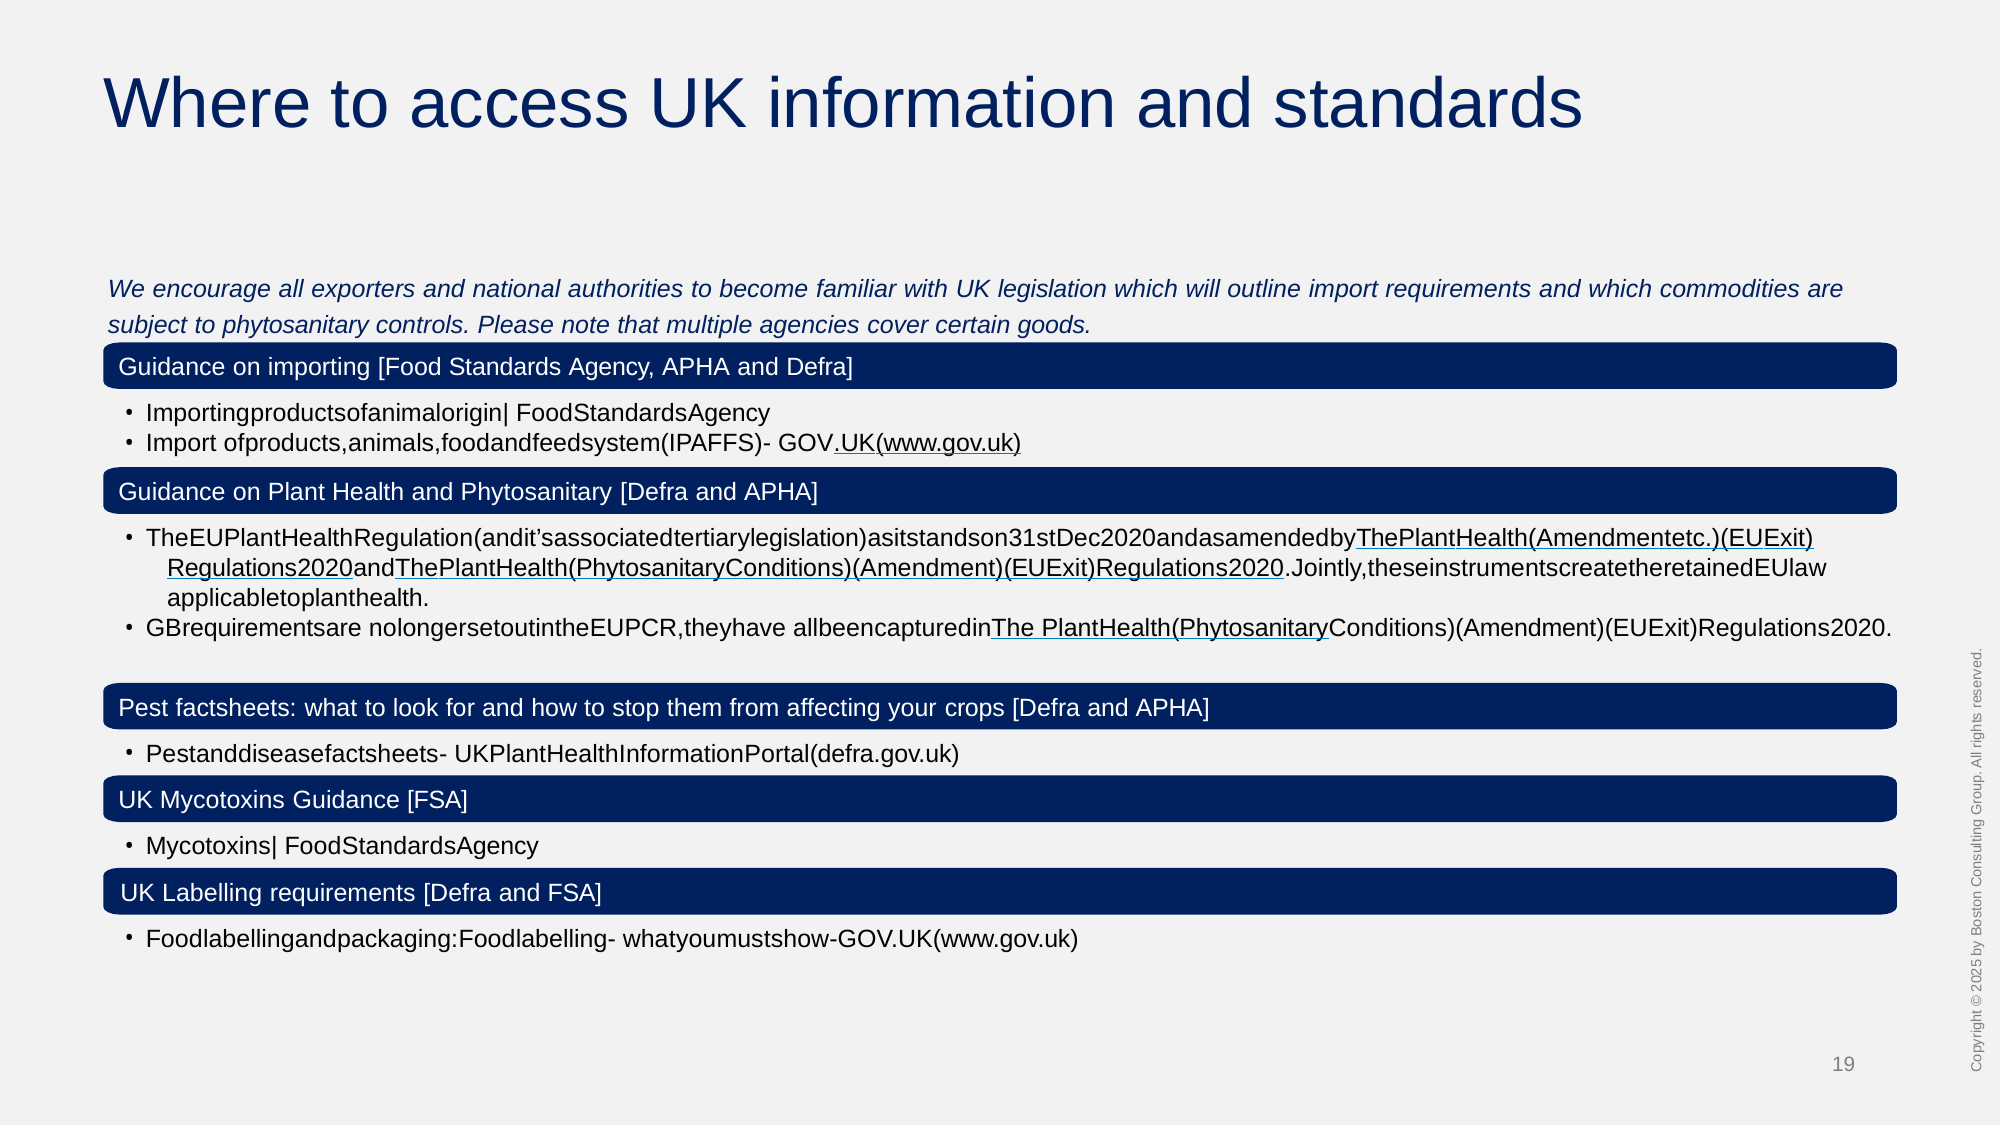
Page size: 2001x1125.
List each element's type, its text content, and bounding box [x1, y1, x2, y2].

text_box Pest and disease factsheets - UK Plant Health Information Portal (defra.gov.uk) [103, 737, 1897, 768]
text_box Pest factsheets: what to look for and how to stop them from affecting your crops [Defra and APHA] [103, 682, 1897, 730]
text_box We encourage all exporters and national authorities to become familiar with UK legislation which will outline import requirements and which commodities are subject to phytosanitary controls. Please note that multiple agencies cover certain goods. [103, 259, 1897, 335]
text_box Guidance on importing [Food Standards Agency, APHA and Defra] [103, 342, 1897, 389]
text_box UK Labelling requirements [Defra and FSA] [103, 867, 1897, 915]
text_box The EU Plant Health Regulation (and it’s associated tertiary legislation) as it stands on 31st Dec 2020 and as amended by The Plant Health (Amendment etc.) (EU Exit) Regulations 2020 and The Plant Health (Phytosanitary Conditions) (Amendment) (EU Exit) Regulations 2020. Jointly, these instruments create the retained EU law applicable to plant health. GB requirements are no longer set out in the EU PCR, they have all been captured in The Plant Health (Phytosanitary Conditions) (Amendment) (EU Exit) Regulations 2020. [103, 521, 1897, 676]
text_box Guidance on Plant Health and Phytosanitary [Defra and APHA] [103, 467, 1897, 514]
text_box Importing products of animal origin | Food Standards Agency Import of products, animals, food and feed system (IPAFFS) - GOV.UK (www.gov.uk) [103, 396, 1897, 460]
title Where to access UK information and standards [103, 55, 1897, 145]
text_box Food labelling and packaging: Food labelling - what you must show - GOV.UK (www.gov.uk) [103, 922, 1897, 953]
text_box Mycotoxins | Food Standards Agency [103, 829, 1897, 861]
text_box UK Mycotoxins Guidance [FSA] [103, 775, 1897, 823]
